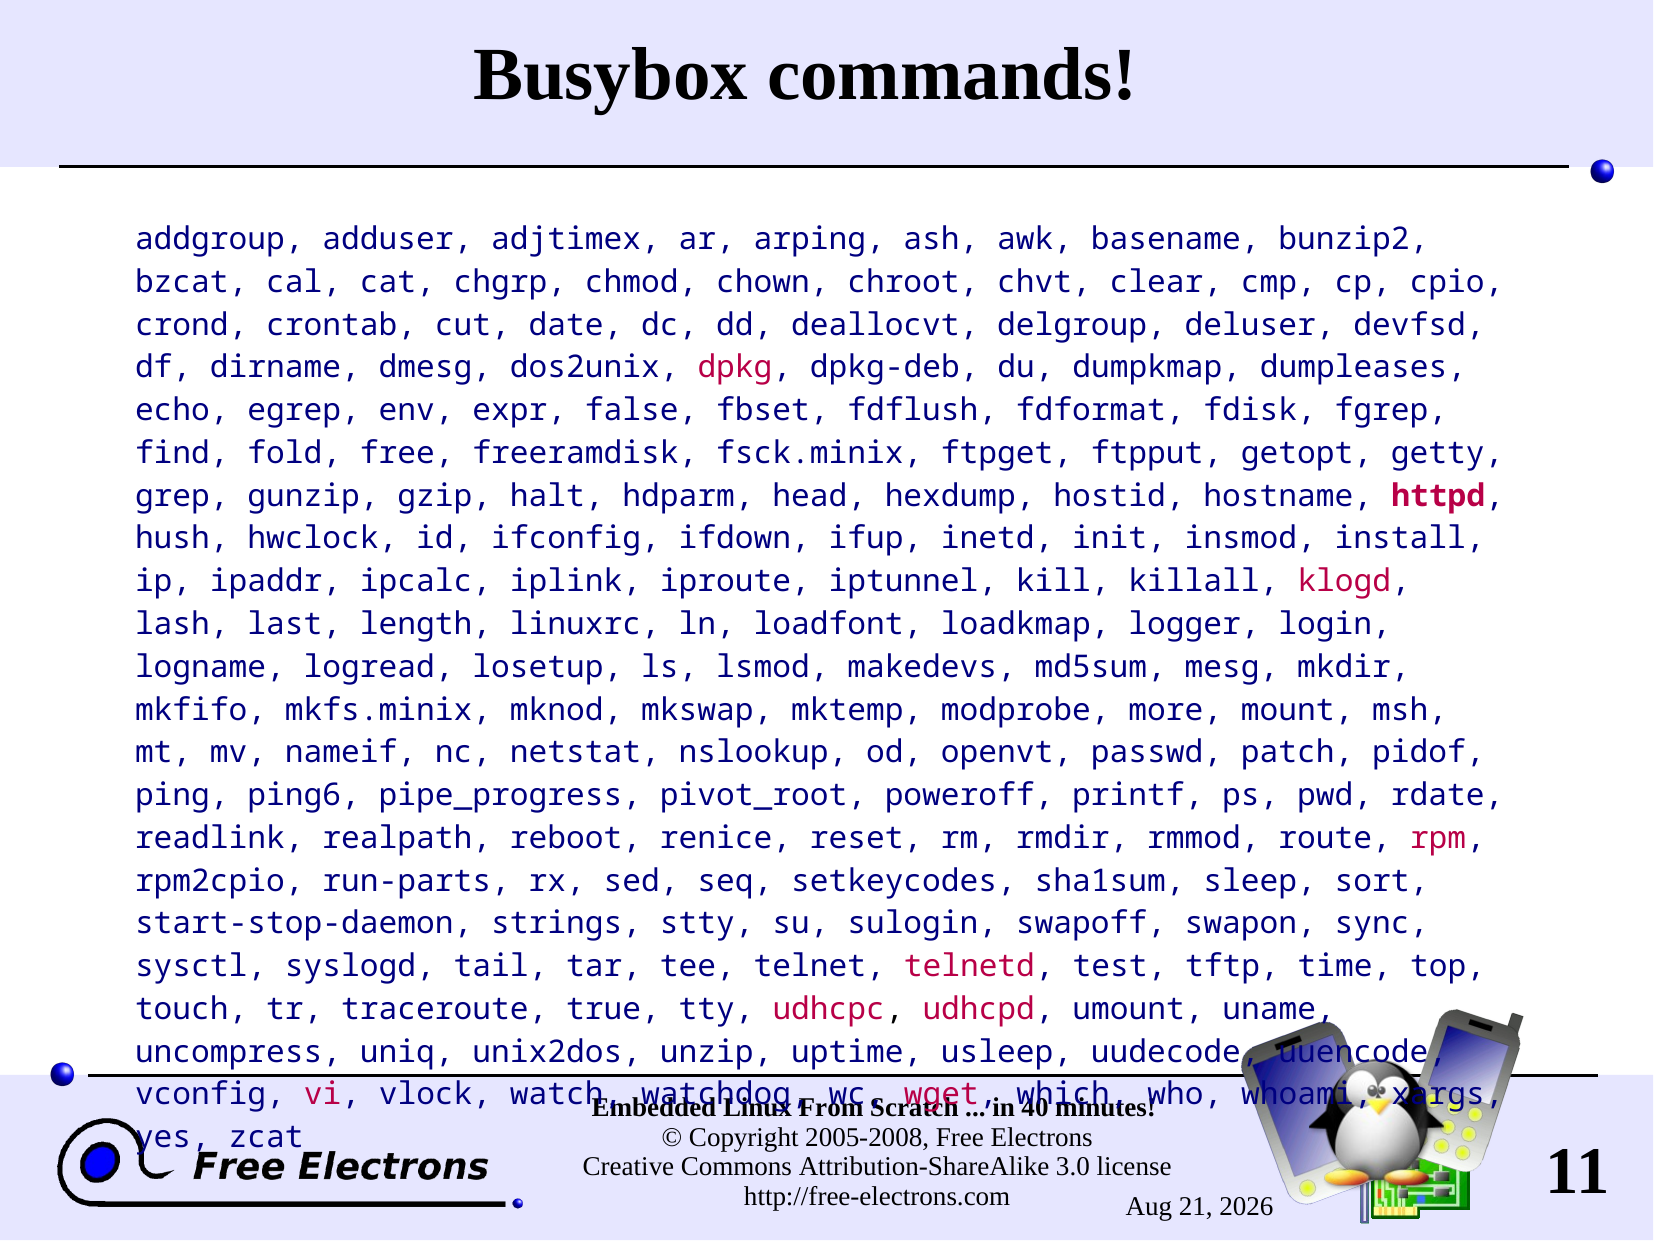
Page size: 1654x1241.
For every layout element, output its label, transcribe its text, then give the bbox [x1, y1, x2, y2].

picture [1231, 1007, 1538, 1241]
list addgroup, adduser, adjtimex, ar, arping, ash, awk, basename, bunzip2, bzcat, cal, cat, chgrp, chmod, chown, chroot, chvt, clear, cmp, cp, cpio, crond, crontab, cut, date, dc, dd, deallocvt, delgroup, deluser, devfsd, df, dirname, dmesg, dos2unix, dpkg, dpkg-deb, du, dumpkmap, dumpleases, echo, egrep, env, expr, false, fbset, fdflush, fdformat, fdisk, fgrep, find, fold, free, freeramdisk, fsck.minix, ftpget, ftpput, getopt, getty, grep, gunzip, gzip, halt, hdparm, head, hexdump, hostid, hostname, httpd, hush, hwclock, id, ifconfig, ifdown, ifup, inetd, init, insmod, install, ip, ipaddr, ipcalc, iplink, iproute, iptunnel, kill, killall, klogd, lash, last, length, linuxrc, ln, loadfont, loadkmap, logger, login, logname, logread, losetup, ls, lsmod, makedevs, md5sum, mesg, mkdir, mkfifo, mkfs.minix, mknod, mkswap, mktemp, modprobe, more, mount, msh, mt, mv, nameif, nc, netstat, nslookup, od, openvt, passwd, patch, pidof, ping, ping6, pipe_progress, pivot_root, poweroff, printf, ps, pwd, rdate, readlink, realpath, reboot, renice, reset, rm, rmdir, rmmod, route, rpm, rpm2cpio, run-parts, rx, sed, seq, setkeycodes, sha1sum, sleep, sort, start-stop-daemon, strings, stty, su, sulogin, swapoff, swapon, sync, sysctl, syslogd, tail, tar, tee, telnet, telnetd, test, tftp, time, top, touch, tr, traceroute, true, tty, udhcpc, udhcpd, umount, uname, uncompress, uniq, unix2dos, unzip, uptime, usleep, uudecode, uuencode, vconfig, vi, vlock, watch, watchdog, wc, wget, which, who, whoami, xargs, yes, zcat [105, 216, 1518, 1066]
picture [50, 1107, 527, 1216]
title Busybox commands! [60, 25, 1551, 124]
